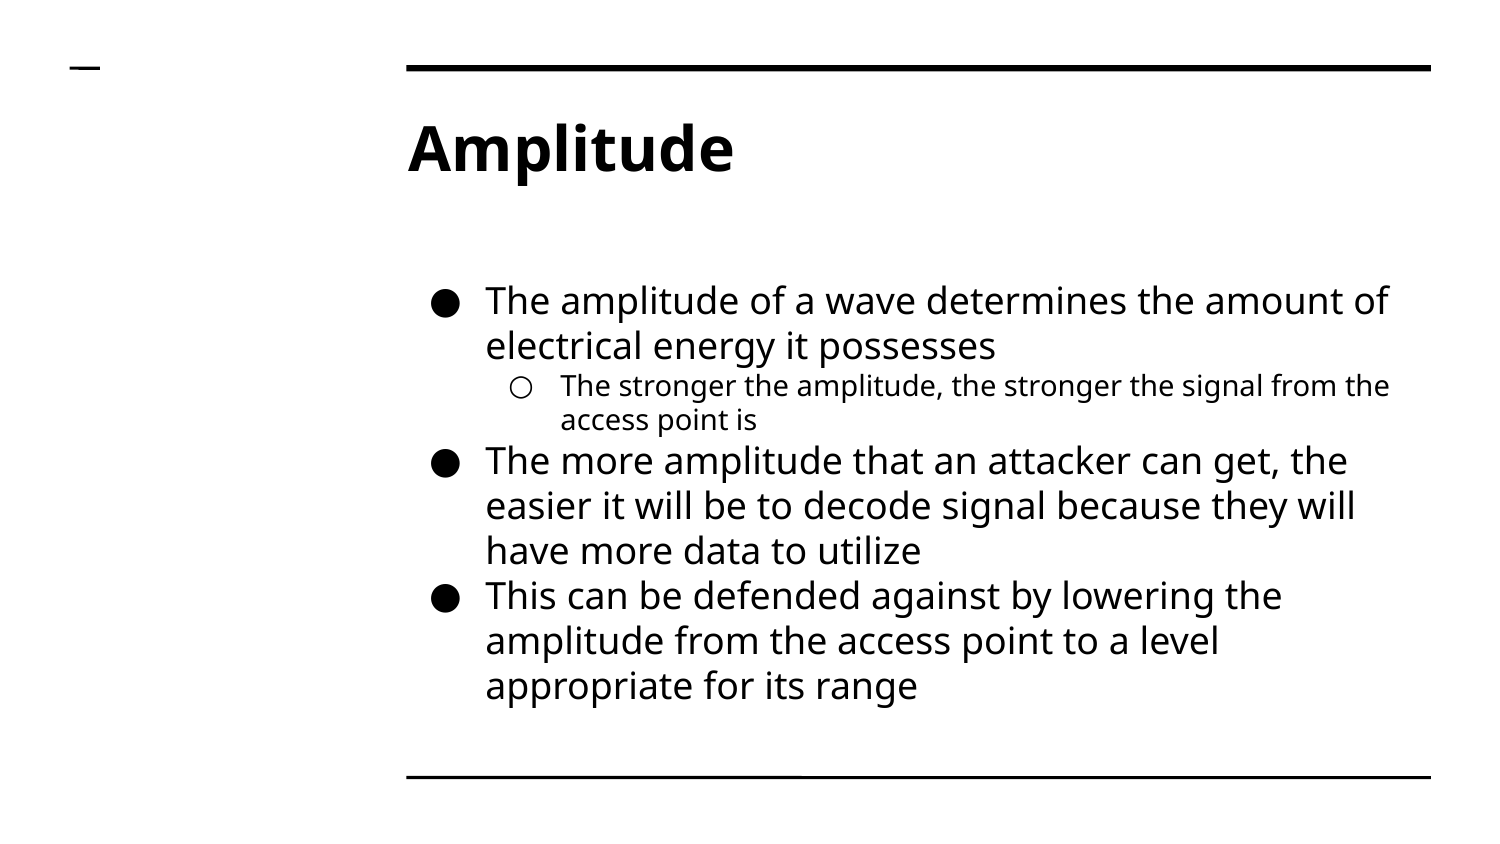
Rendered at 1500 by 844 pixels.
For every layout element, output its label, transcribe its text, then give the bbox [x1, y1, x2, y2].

list The amplitude of a wave determines the amount of electrical energy it possesses The stronger the amplitude, the stronger the signal from the access point is The more amplitude that an attacker can get, the easier it will be to decode signal because they will have more data to utilize This can be defended against by lowering the amplitude from the access point to a level appropriate for its range [395, 261, 1433, 755]
title Amplitude [393, 94, 1431, 199]
